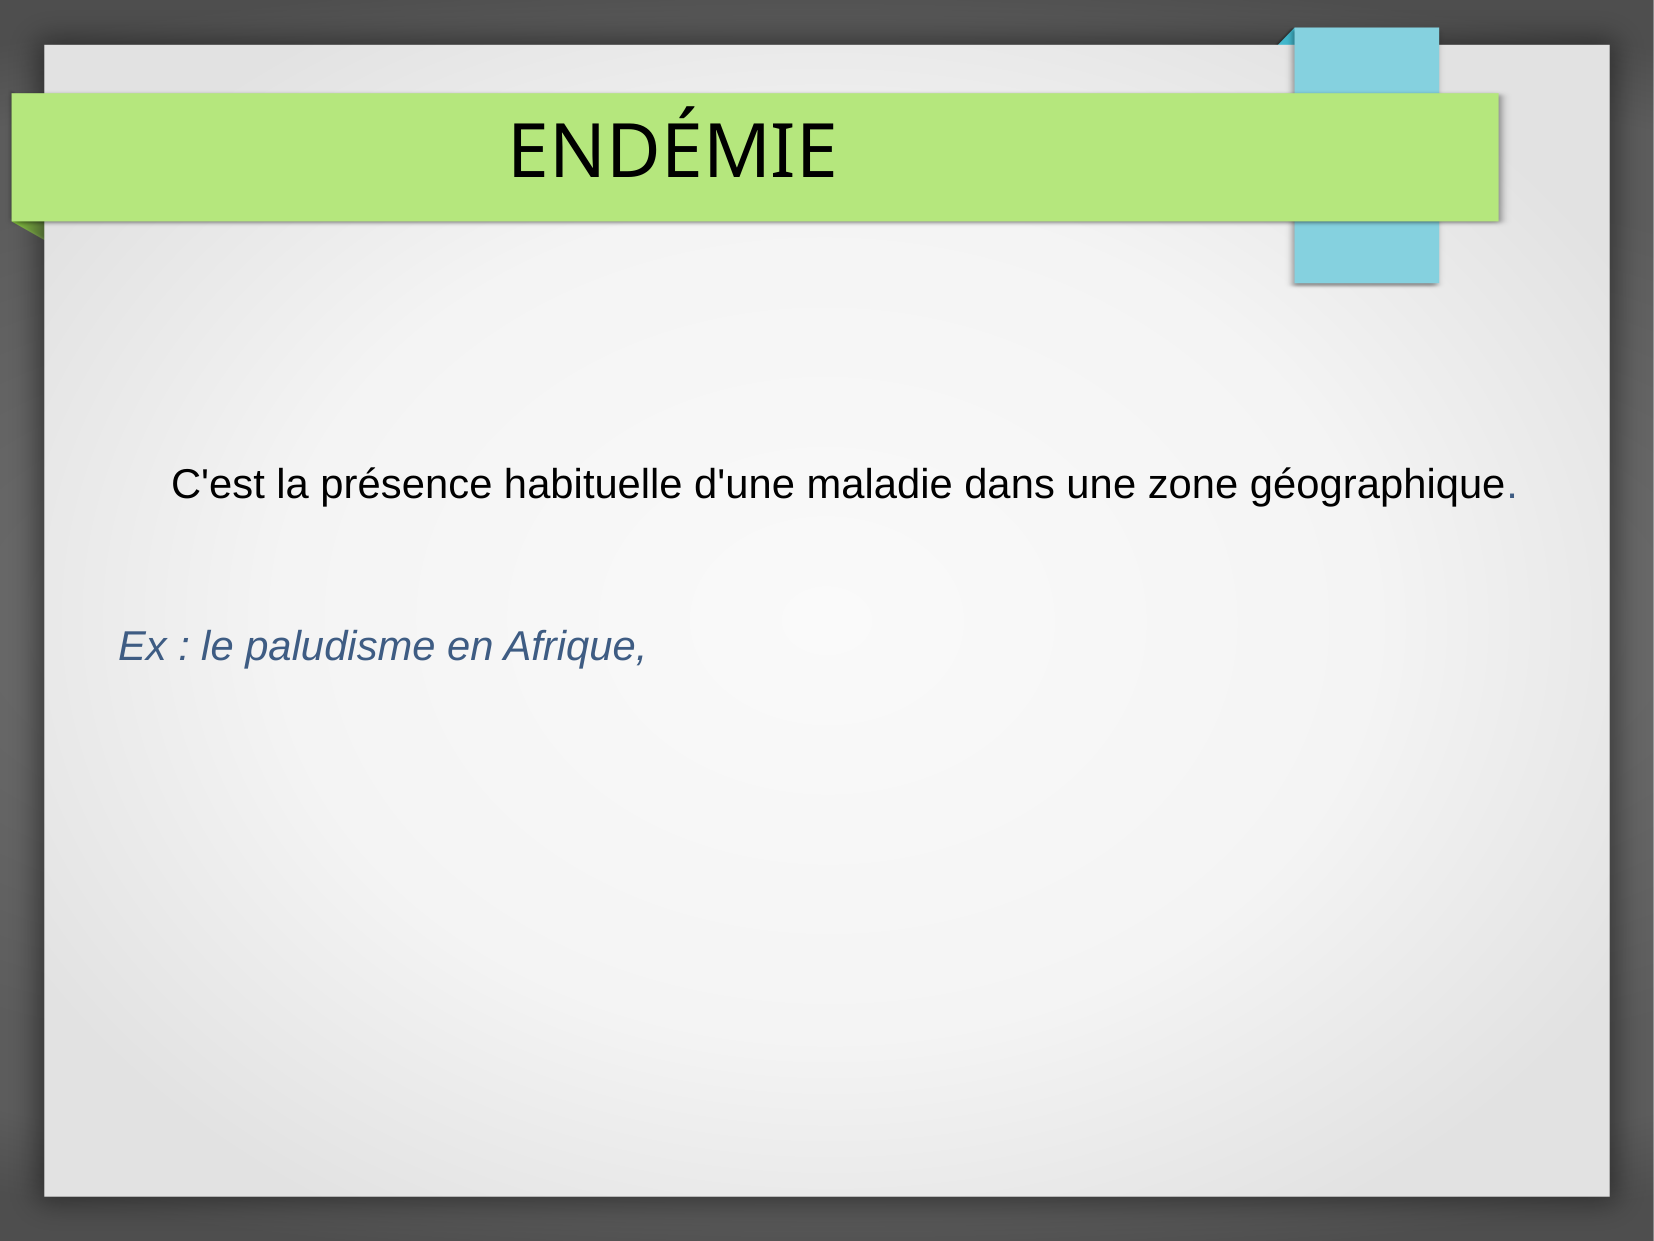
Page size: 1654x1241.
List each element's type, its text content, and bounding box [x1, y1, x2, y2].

title ENDéMIE [82, 94, 1264, 213]
list C'est la présence habituelle d'une maladie dans une zone géographique. Ex : le paludisme en Afrique, [82, 295, 1571, 1015]
